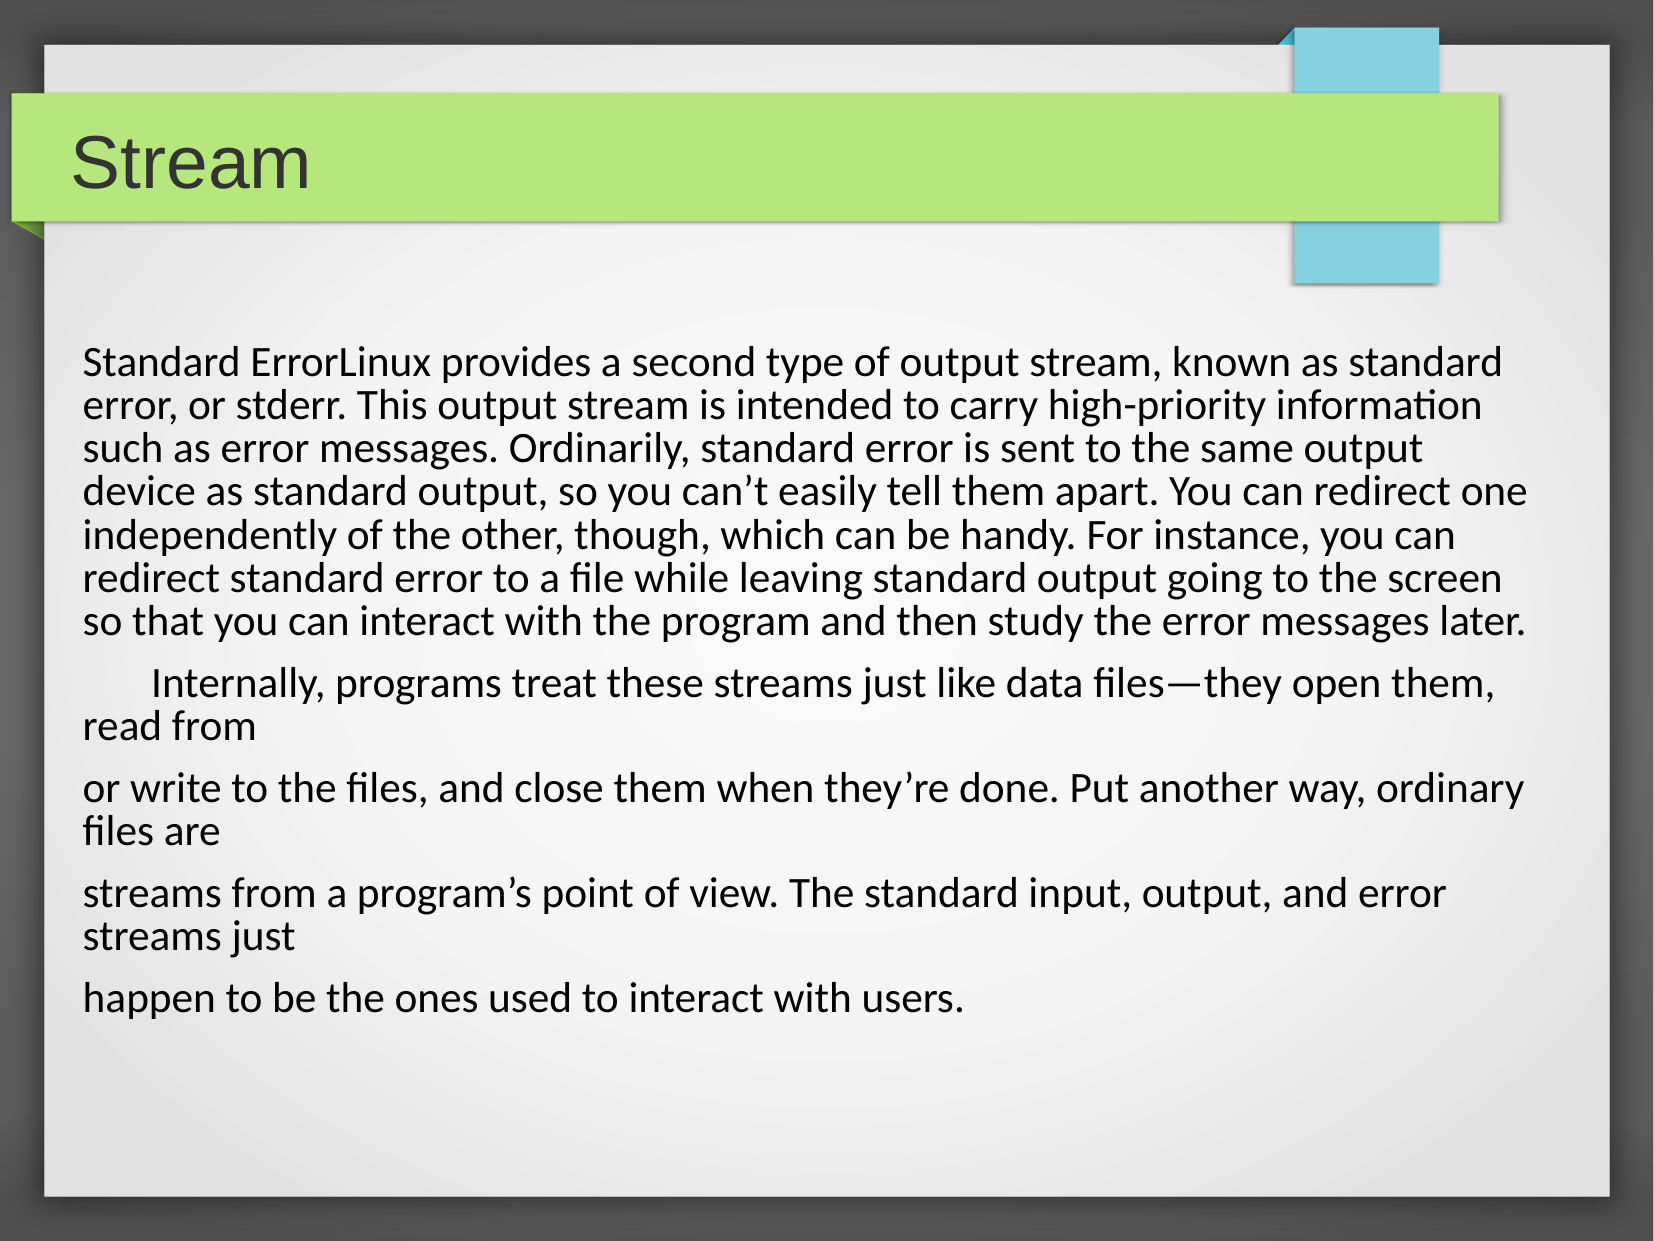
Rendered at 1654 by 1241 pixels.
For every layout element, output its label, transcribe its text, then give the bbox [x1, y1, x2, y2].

list Standard ErrorLinux provides a second type of output stream, known as standard error, or stderr. This output stream is intended to carry high-priority information such as error messages. Ordinarily, standard error is sent to the same output device as standard output, so you can’t easily tell them apart. You can redirect one independently of the other, though, which can be handy. For instance, you can redirect standard error to a file while leaving standard output going to the screen so that you can interact with the program and then study the error messages later. Internally, programs treat these streams just like data files—they open them, read from or write to the files, and close them when they’re done. Put another way, ordinary files are streams from a program’s point of view. The standard input, output, and error streams just happen to be the ones used to interact with users. [82, 343, 1538, 1063]
picture [0, 0, 1654, 1241]
title Stream [70, 30, 1229, 289]
